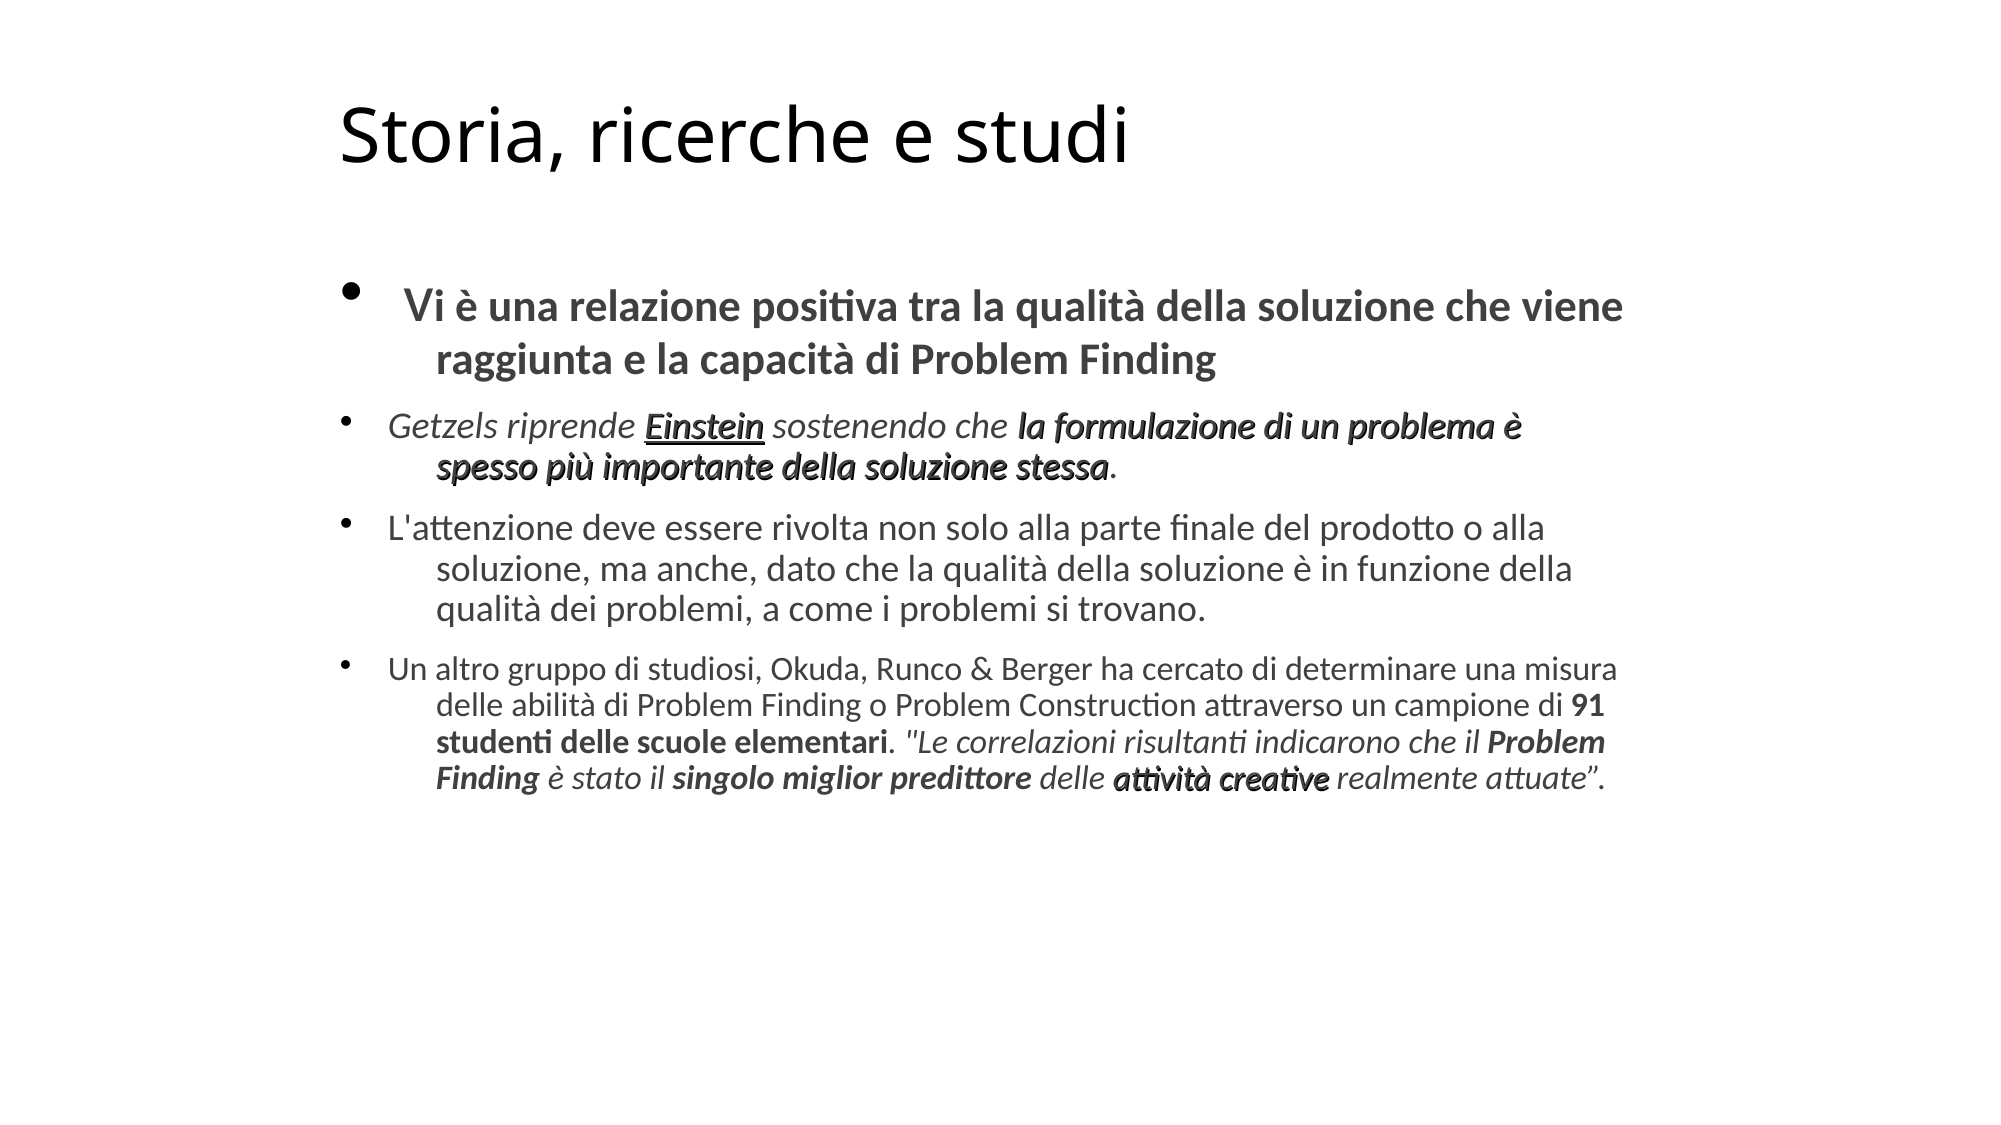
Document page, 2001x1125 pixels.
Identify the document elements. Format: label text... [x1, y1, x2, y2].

list vi è una relazione positiva tra la qualità della soluzione che viene raggiunta e la capacità di Problem Finding Getzels riprende Einstein sostenendo che la formulazione di un problema è spesso più importante della soluzione stessa. L'attenzione deve essere rivolta non solo alla parte finale del prodotto o alla soluzione, ma anche, dato che la qualità della soluzione è in funzione della qualità dei problemi, a come i problemi si trovano. Un altro gruppo di studiosi, Okuda, Runco & Berger ha cercato di determinare una misura delle abilità di Problem Finding o Problem Construction attraverso un campione di 91 studenti delle scuole elementari. "Le correlazioni risultanti indicarono che il Problem Finding è stato il singolo miglior predittore delle attività creative realmente attuate”. [292, 257, 1645, 916]
title Storia, ricerche e studi [324, 44, 1675, 233]
